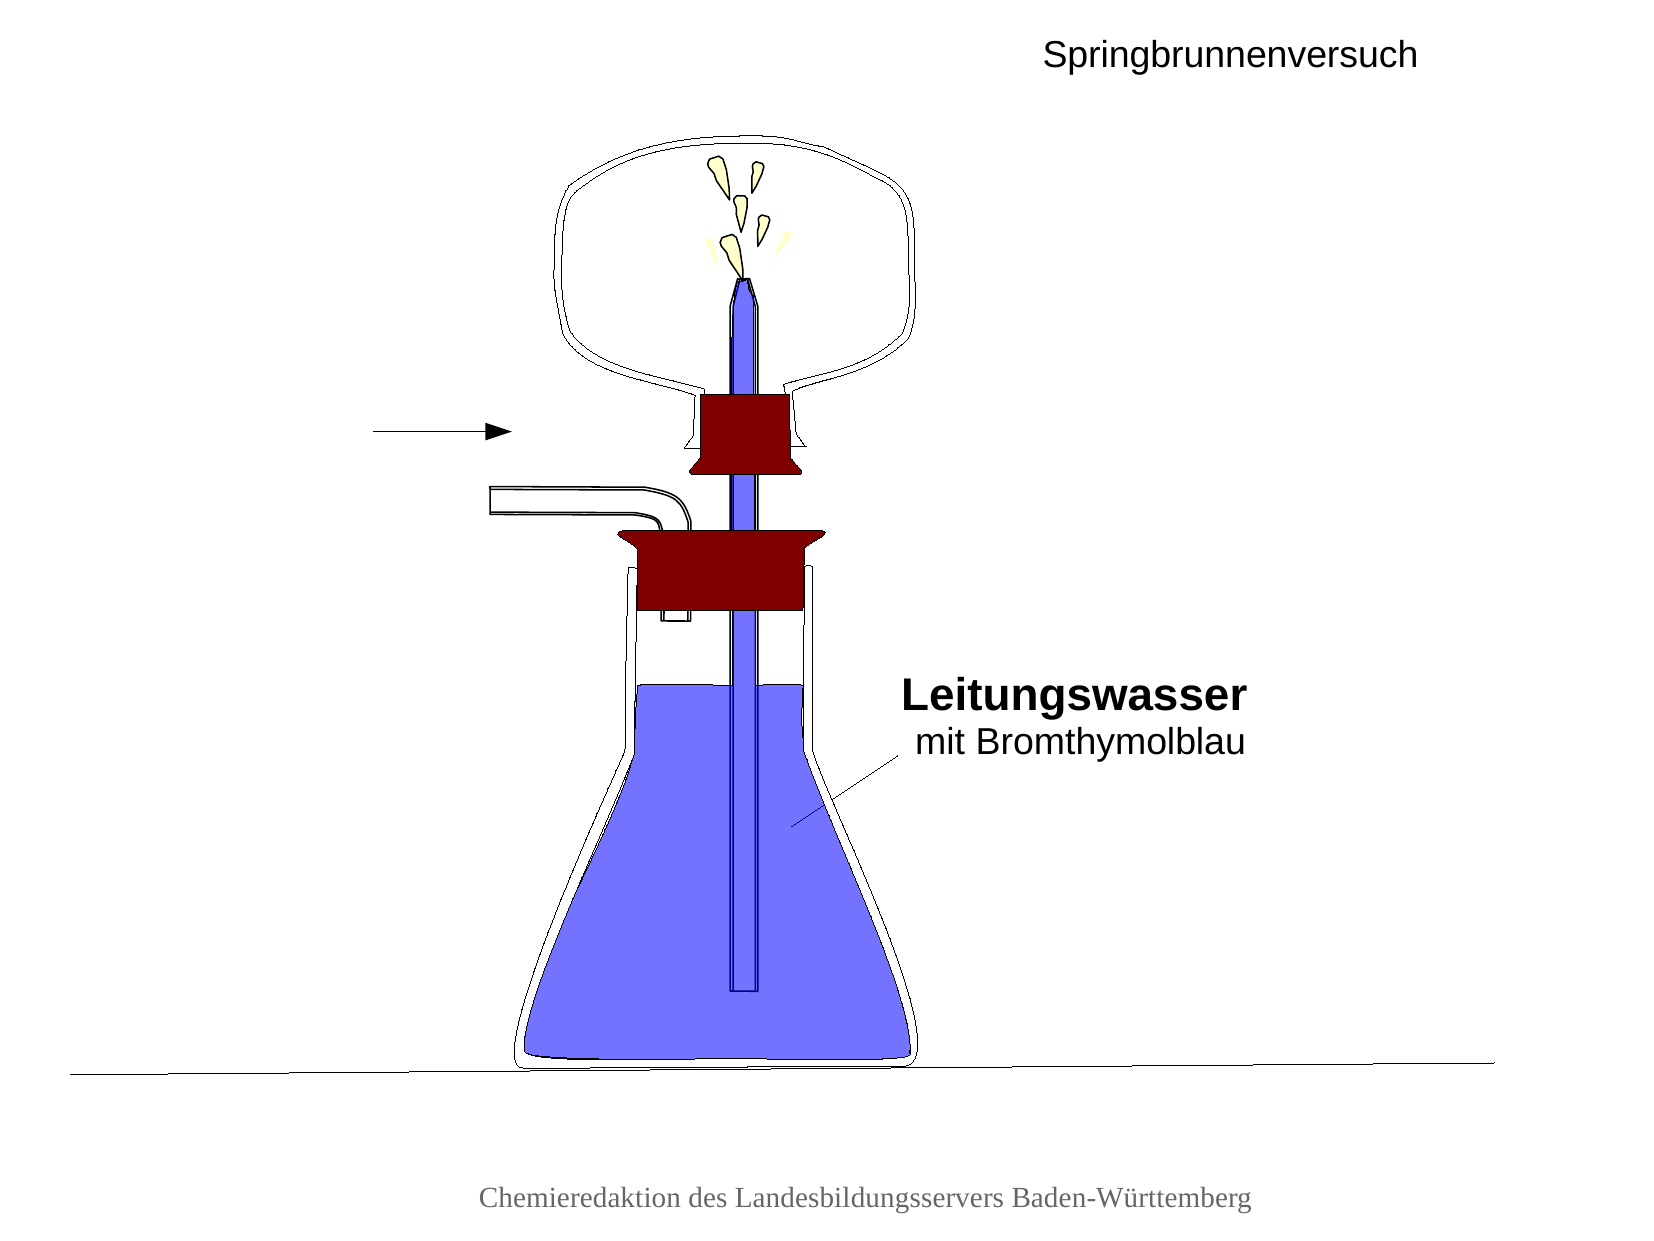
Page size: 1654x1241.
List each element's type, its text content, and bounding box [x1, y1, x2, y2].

text_box Springbrunnenversuch [1027, 25, 1434, 83]
text_box [489, 135, 918, 1069]
text_box Leitungswasser mit Bromthymolblau [886, 661, 1276, 771]
